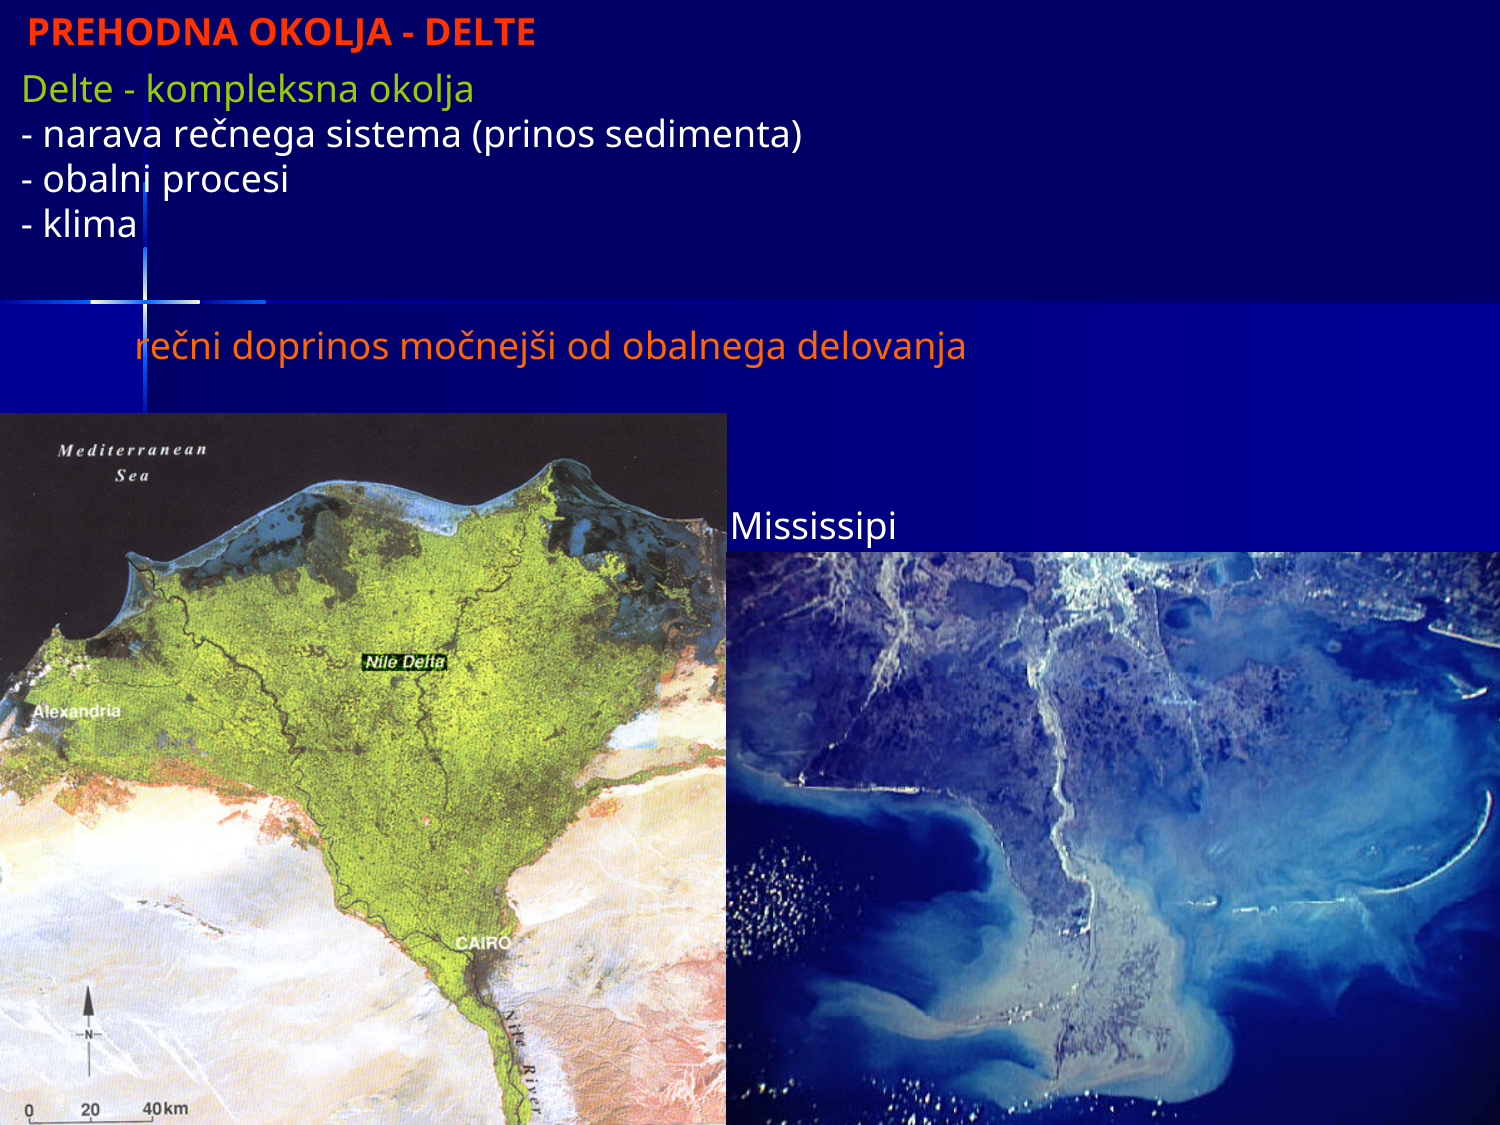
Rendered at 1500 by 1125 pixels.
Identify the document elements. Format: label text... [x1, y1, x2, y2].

text_box Delte - kompleksna okolja - narava rečnega sistema (prinos sedimenta) - obalni procesi - klima [6, 56, 818, 253]
text_box rečni doprinos močnejši od obalnega delovanja [119, 314, 984, 375]
text_box PREHODNA OKOLJA - DELTE [11, 0, 552, 56]
text_box Mississipi [714, 493, 913, 555]
picture [0, 413, 1500, 1125]
